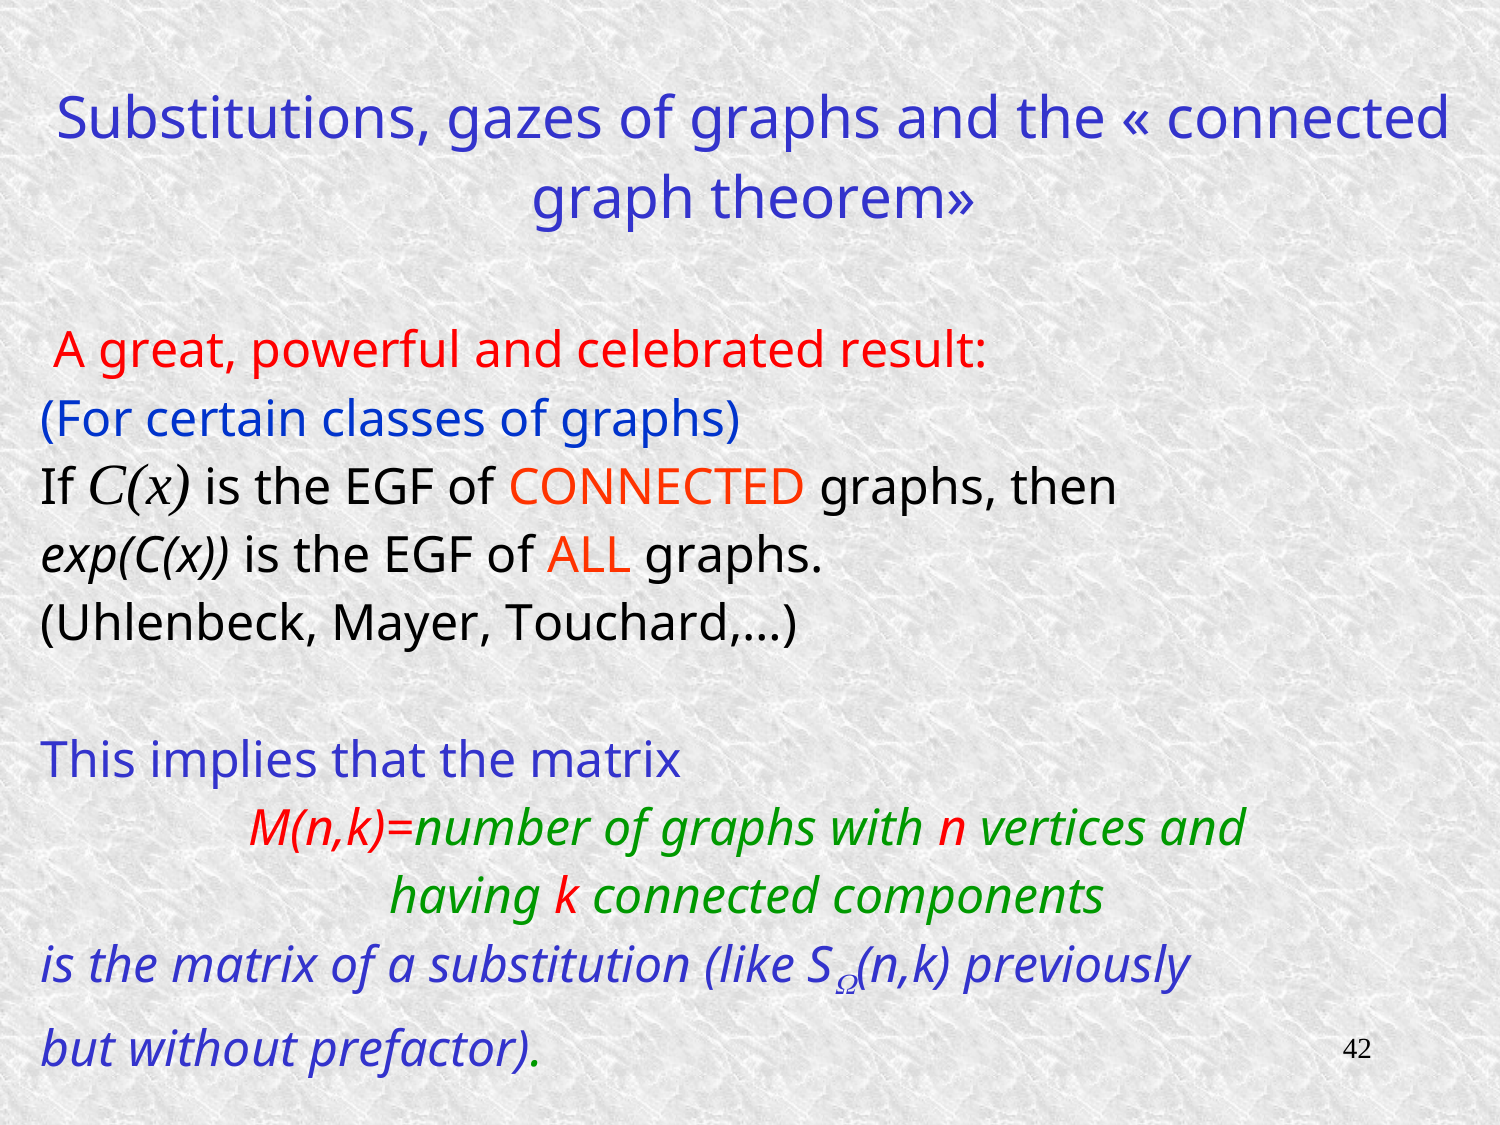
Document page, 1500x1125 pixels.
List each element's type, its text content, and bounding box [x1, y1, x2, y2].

text_box Substitutions, gazes of graphs and the « connected graph theorem» A great, powerful and celebrated result: (For certain classes of graphs) If C(x) is the EGF of CONNECTED graphs, then exp(C(x)) is the EGF of ALL graphs. (Uhlenbeck, Mayer, Touchard,…) This implies that the matrix M(n,k)=number of graphs with n vertices and having k connected components is the matrix of a substitution (like S(n,k) previously but without prefactor). [25, 68, 1483, 1090]
picture [0, 0, 1500, 1125]
